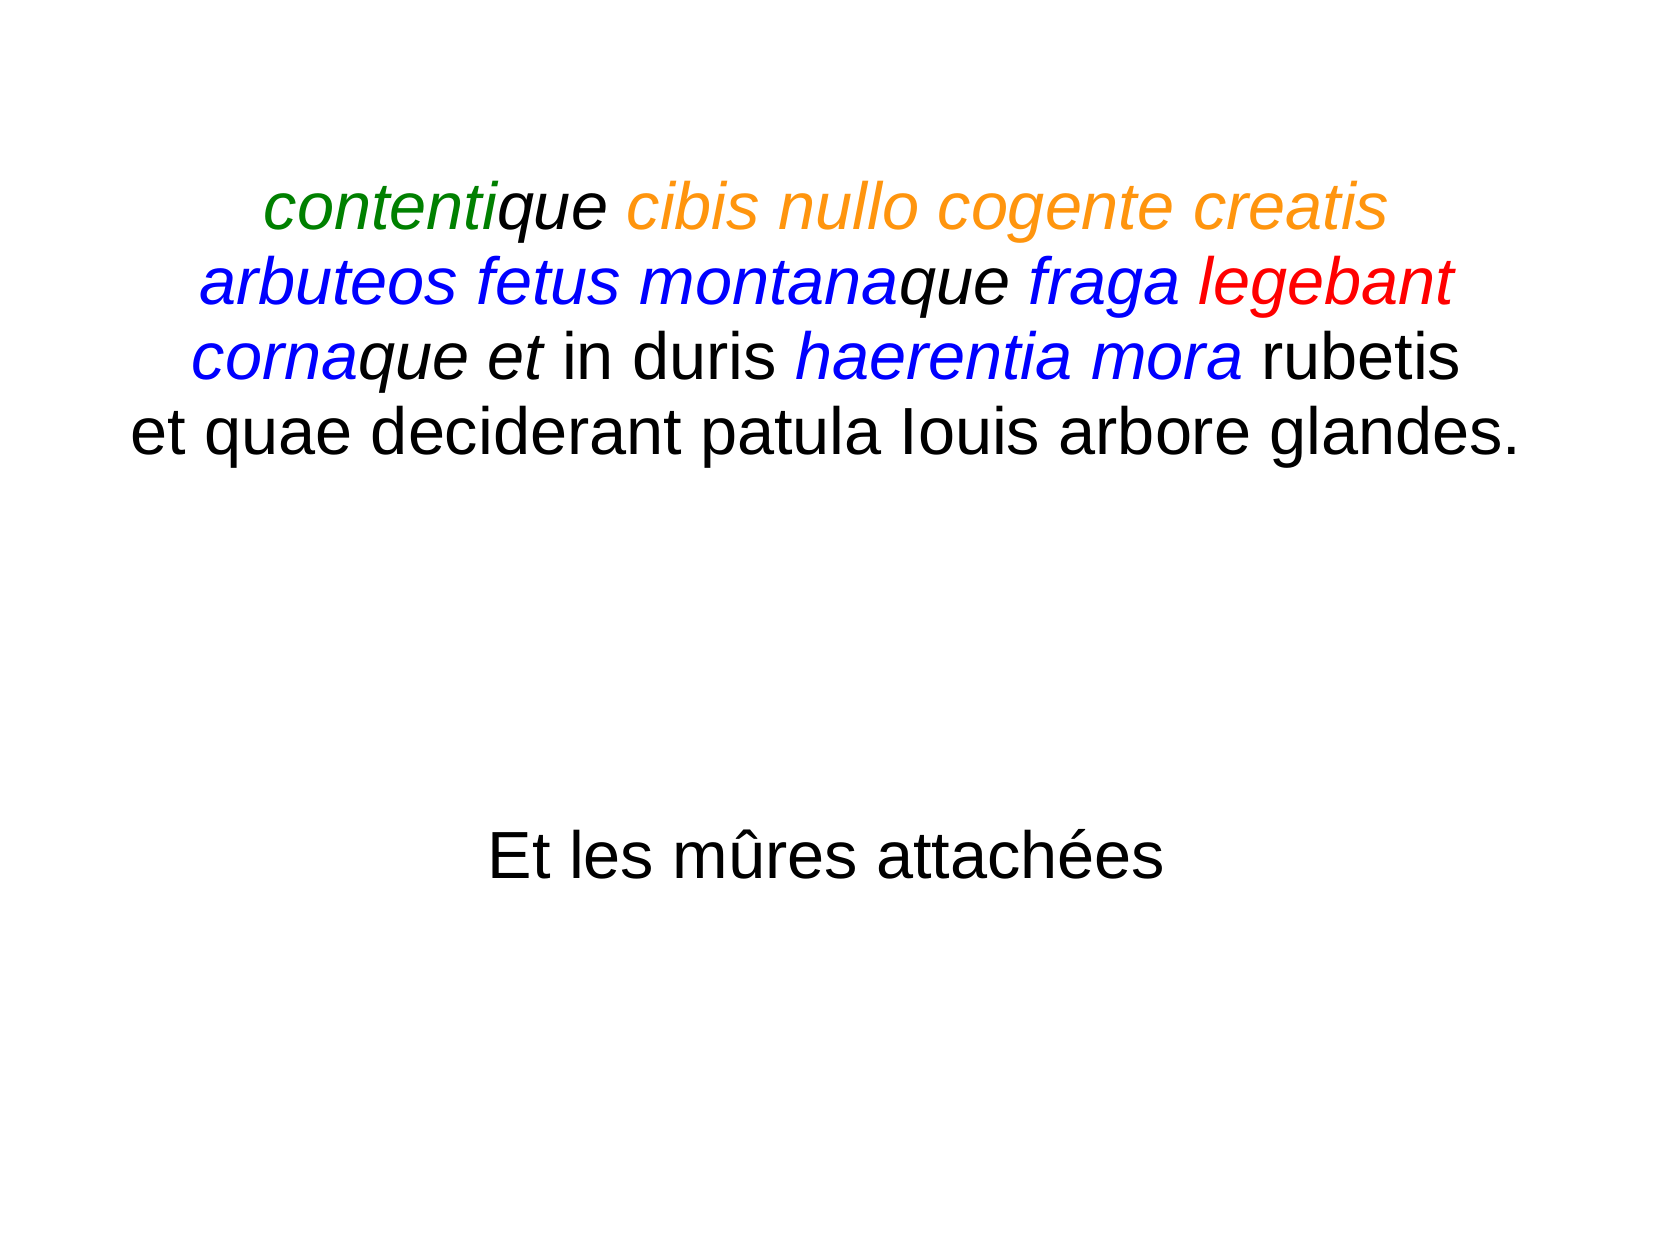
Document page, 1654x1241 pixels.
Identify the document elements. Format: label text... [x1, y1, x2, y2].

subtitle Et les mûres attachées [82, 602, 1571, 1109]
title contentique cibis nullo cogente creatis arbuteos fetus montanaque fraga legebant cornaque et in duris haerentia mora rubetis et quae deciderant patula Iouis arbore glandes. [47, 35, 1607, 603]
